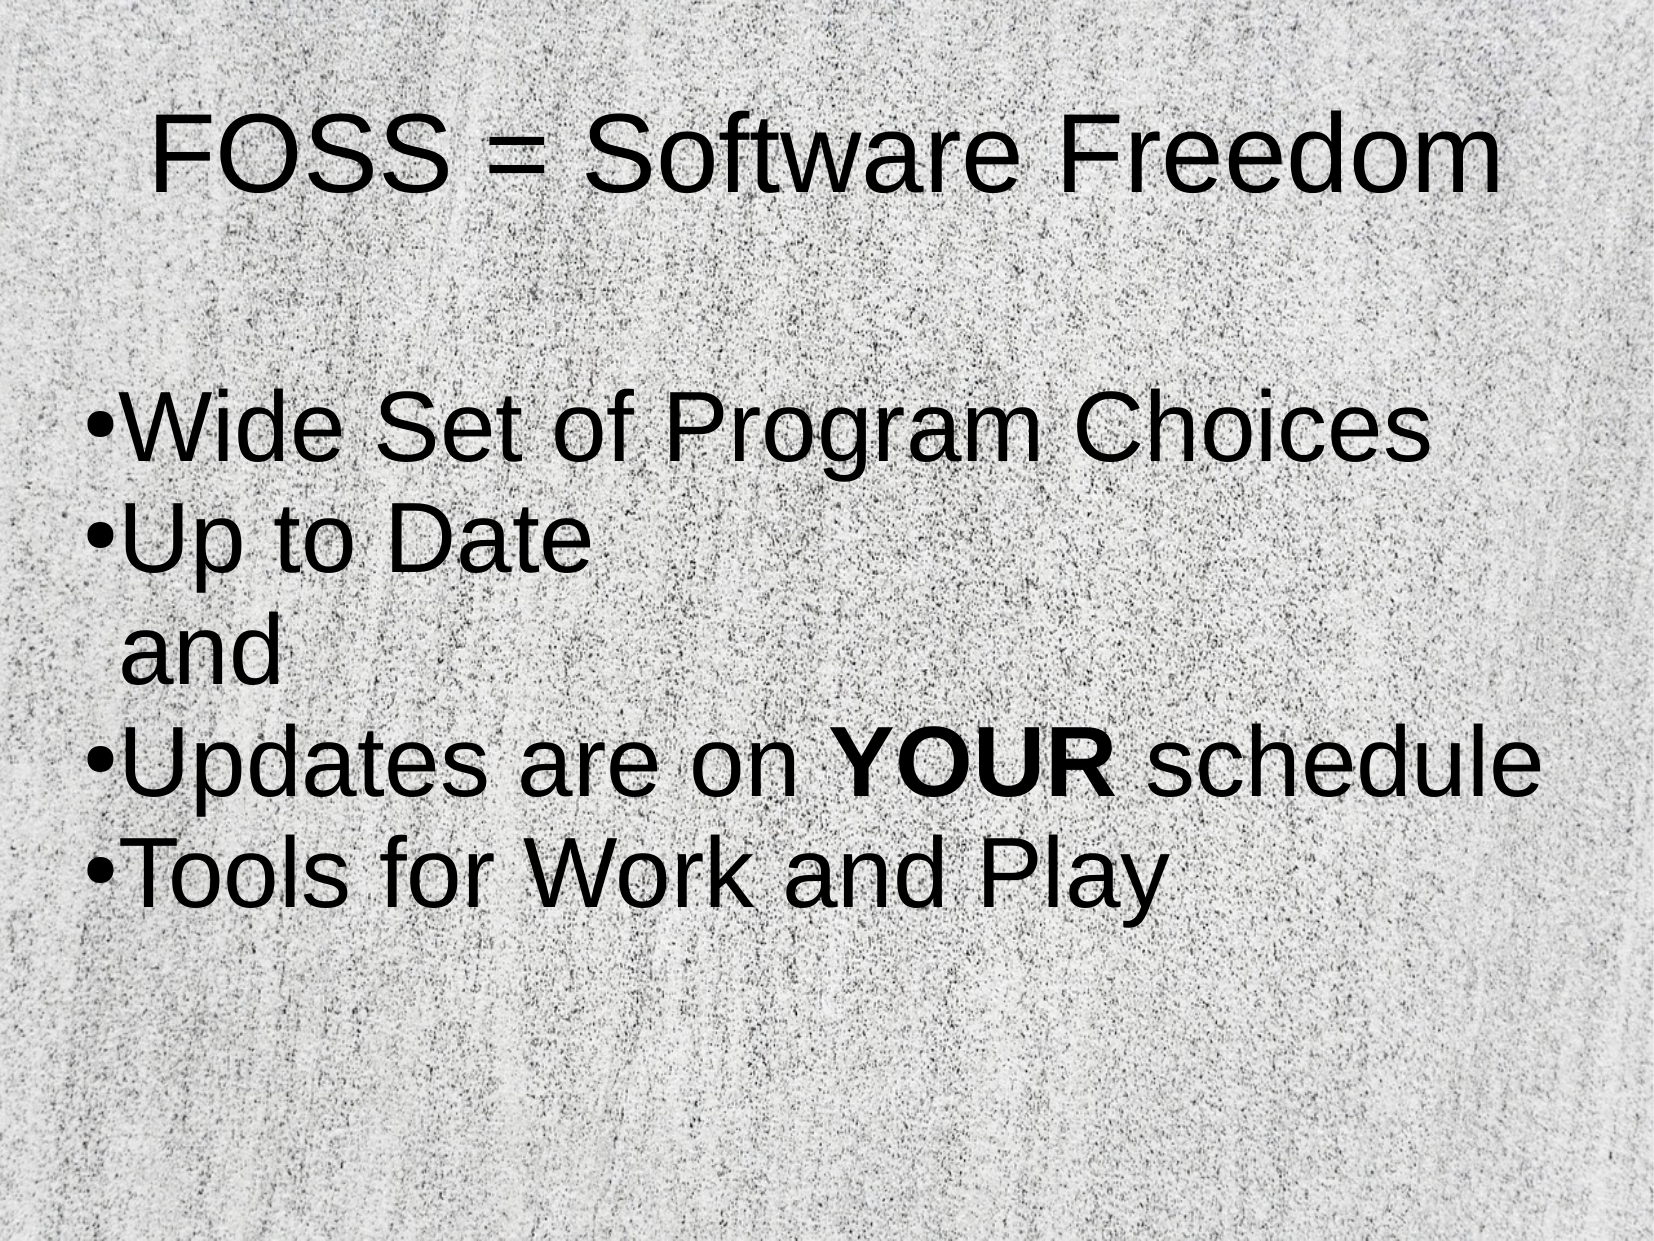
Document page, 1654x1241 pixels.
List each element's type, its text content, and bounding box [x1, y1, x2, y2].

subtitle Wide Set of Program Choices Up to Date and Updates are on YOUR schedule Tools for Work and Play [82, 290, 1571, 1010]
picture [0, 0, 1654, 1241]
title FOSS = Software Freedom [82, 49, 1571, 257]
